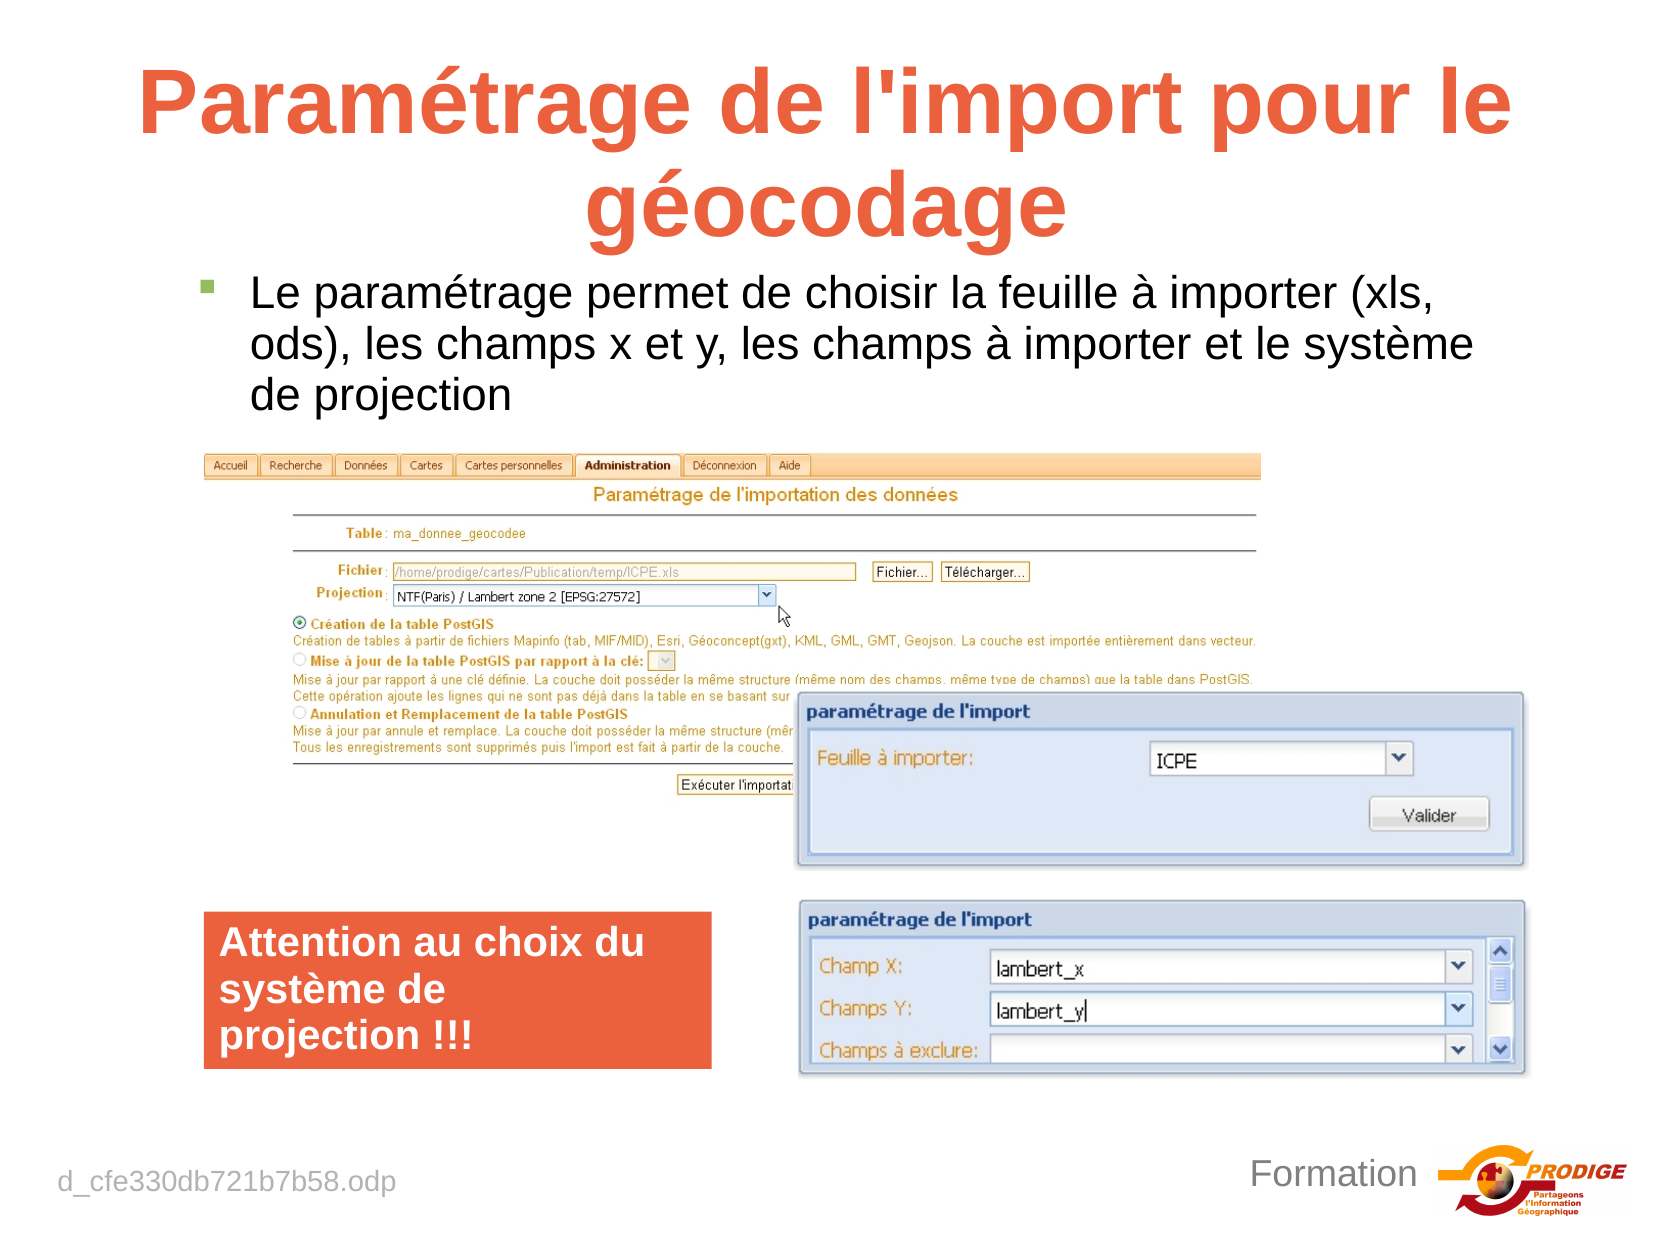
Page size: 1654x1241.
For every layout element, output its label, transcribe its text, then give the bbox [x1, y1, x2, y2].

picture [798, 897, 1532, 1084]
text_box Attention au choix du système de projection !!! [203, 911, 712, 1069]
title Paramétrage de l'import pour le géocodage [82, 50, 1571, 256]
picture [204, 450, 1529, 871]
list Le paramétrage permet de choisir la feuille à importer (xls, ods), les champs x et y, les champs à importer et le système de projection [179, 266, 1509, 1071]
picture [1438, 1145, 1627, 1216]
